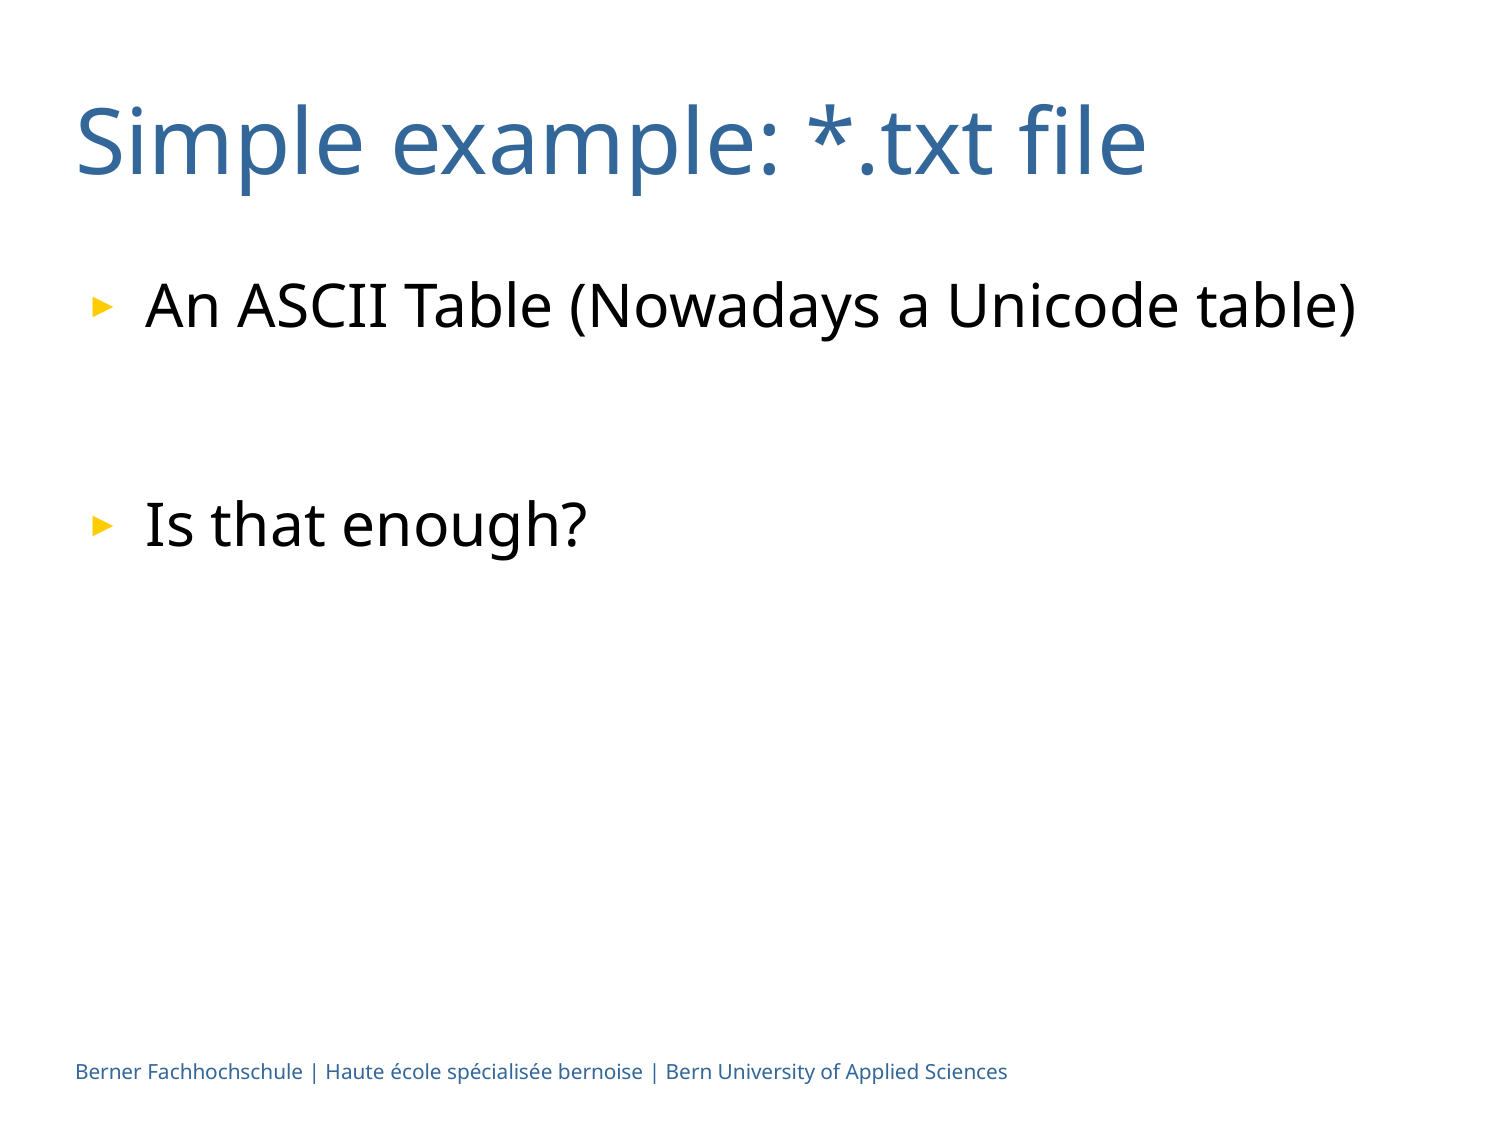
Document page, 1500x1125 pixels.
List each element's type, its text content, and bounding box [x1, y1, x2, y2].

list An ASCII Table (Nowadays a Unicode table) Is that enough? [75, 263, 1425, 1006]
title Simple example: *.txt file [75, 44, 1425, 233]
